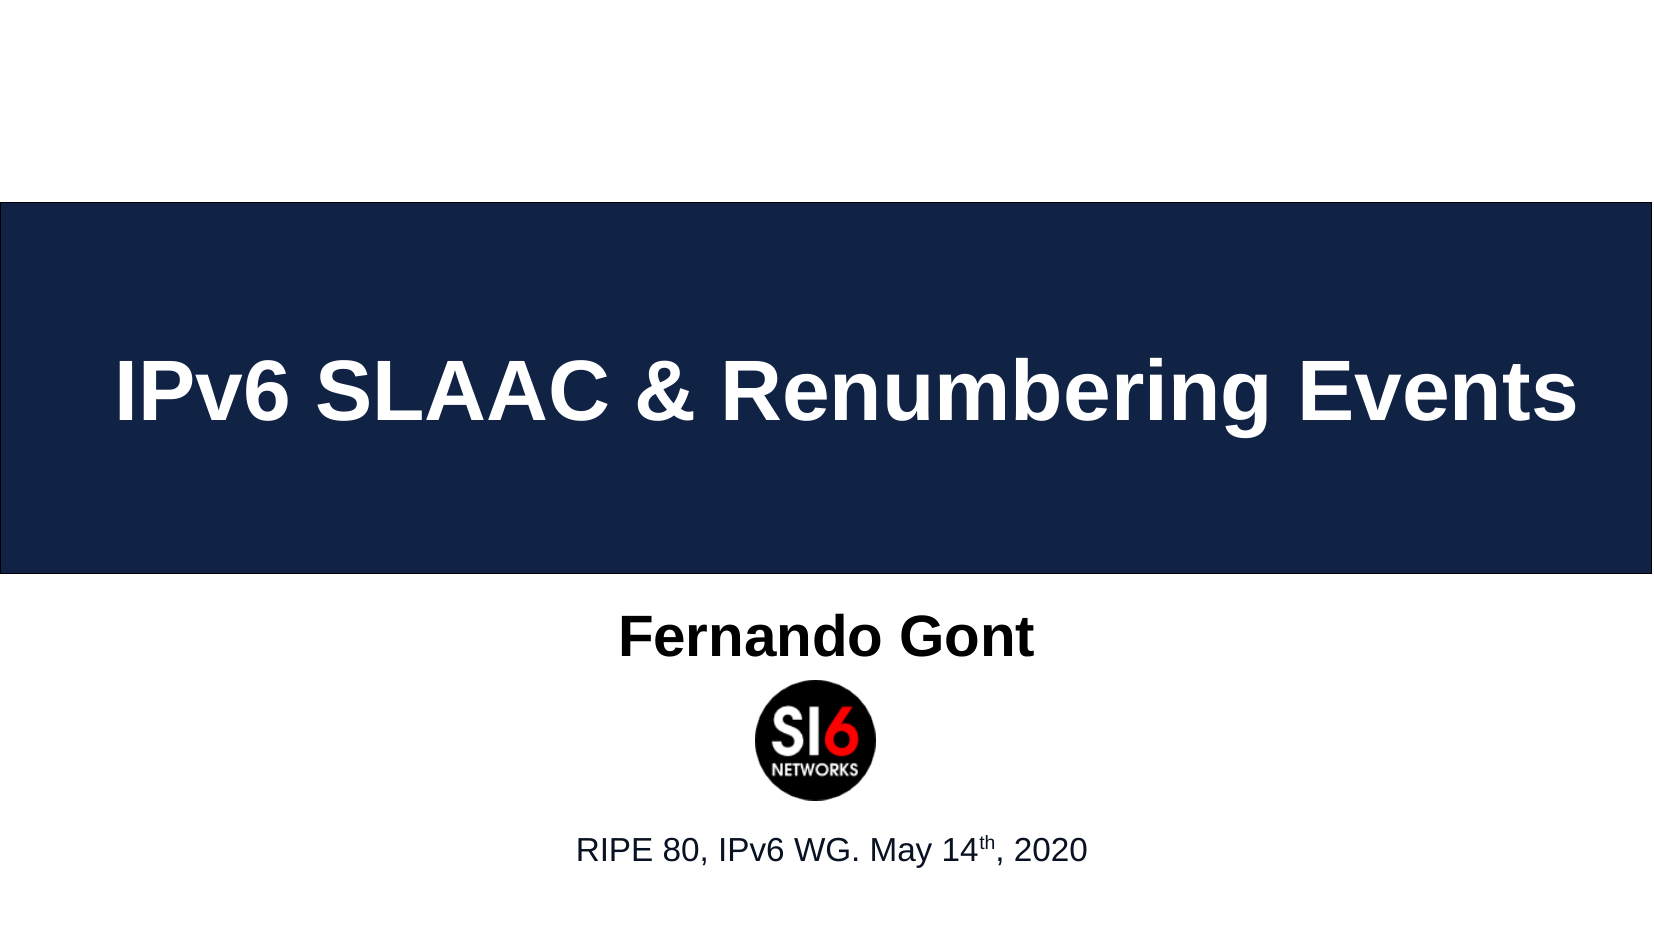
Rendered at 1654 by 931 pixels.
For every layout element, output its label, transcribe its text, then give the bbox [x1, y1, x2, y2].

picture [755, 680, 876, 801]
list IPv6 SLAAC & Renumbering Events [44, 275, 1590, 531]
list RIPE 80, IPv6 WG. May 14th, 2020 [331, 831, 1262, 911]
